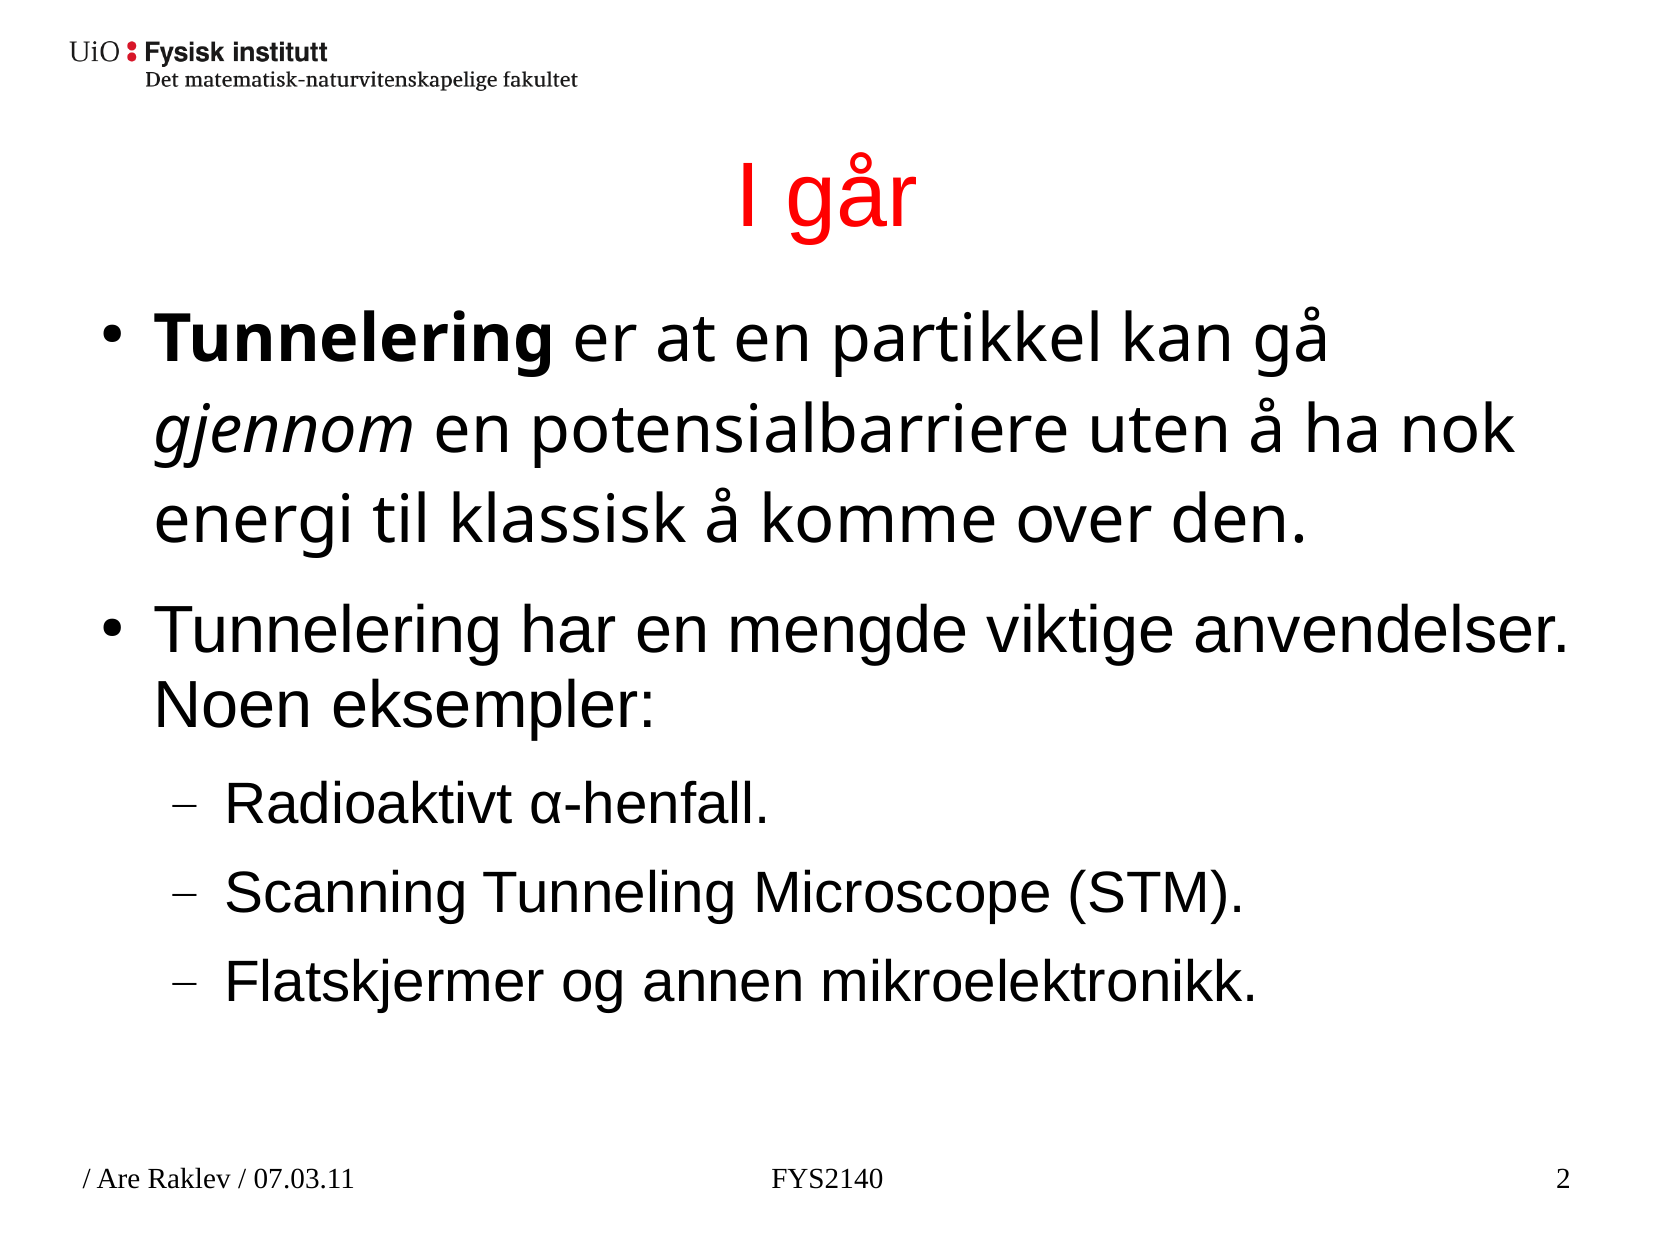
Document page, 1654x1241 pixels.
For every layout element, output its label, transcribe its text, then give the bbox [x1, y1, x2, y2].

list Tunnelering er at en partikkel kan gå gjennom en potensialbarriere uten å ha nok energi til klassisk å komme over den. Tunnelering har en mengde viktige anvendelser. Noen eksempler: Radioaktivt α-henfall. Scanning Tunneling Microscope (STM). Flatskjermer og annen mikroelektronikk. [82, 290, 1576, 1094]
title I går [82, 90, 1571, 290]
picture [68, 37, 581, 93]
